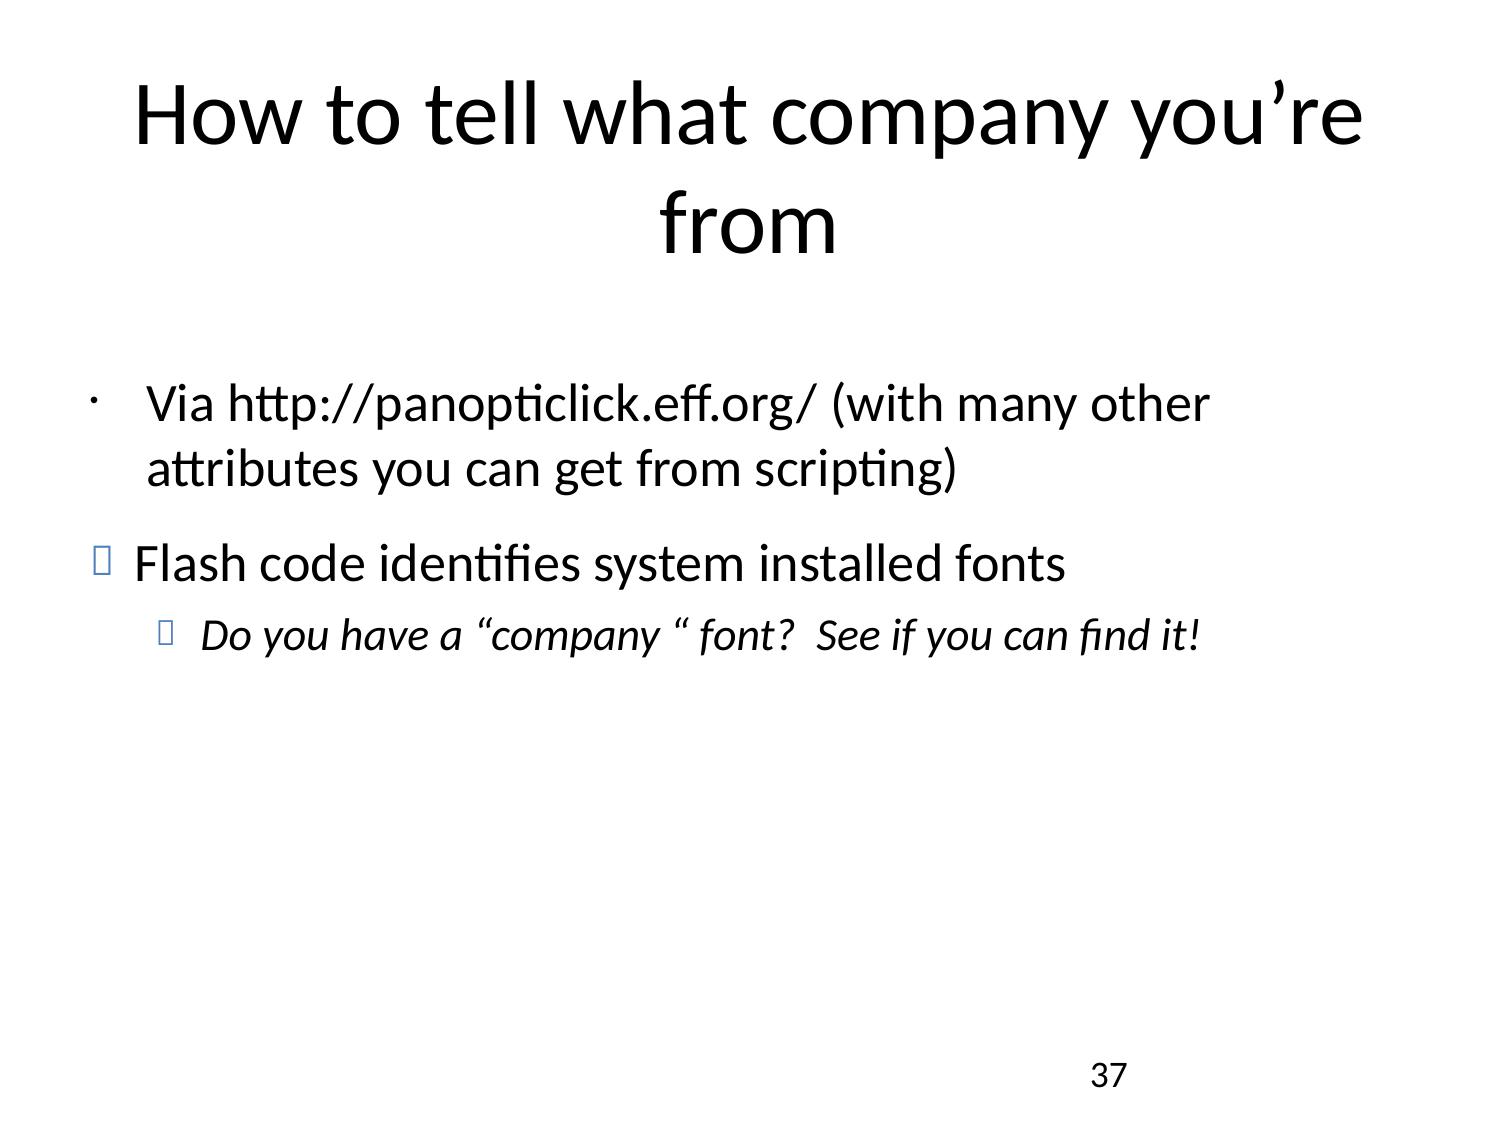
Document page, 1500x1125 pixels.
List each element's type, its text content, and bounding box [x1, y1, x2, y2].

list Via http://panopticlick.eff.org/ (with many other attributes you can get from scripting) Flash code identifies system installed fonts Do you have a “company “ font? See if you can find it! [75, 360, 1425, 797]
slide_number <number> [1074, 1042, 1425, 1103]
title How to tell what company you’re from [75, 45, 1425, 233]
